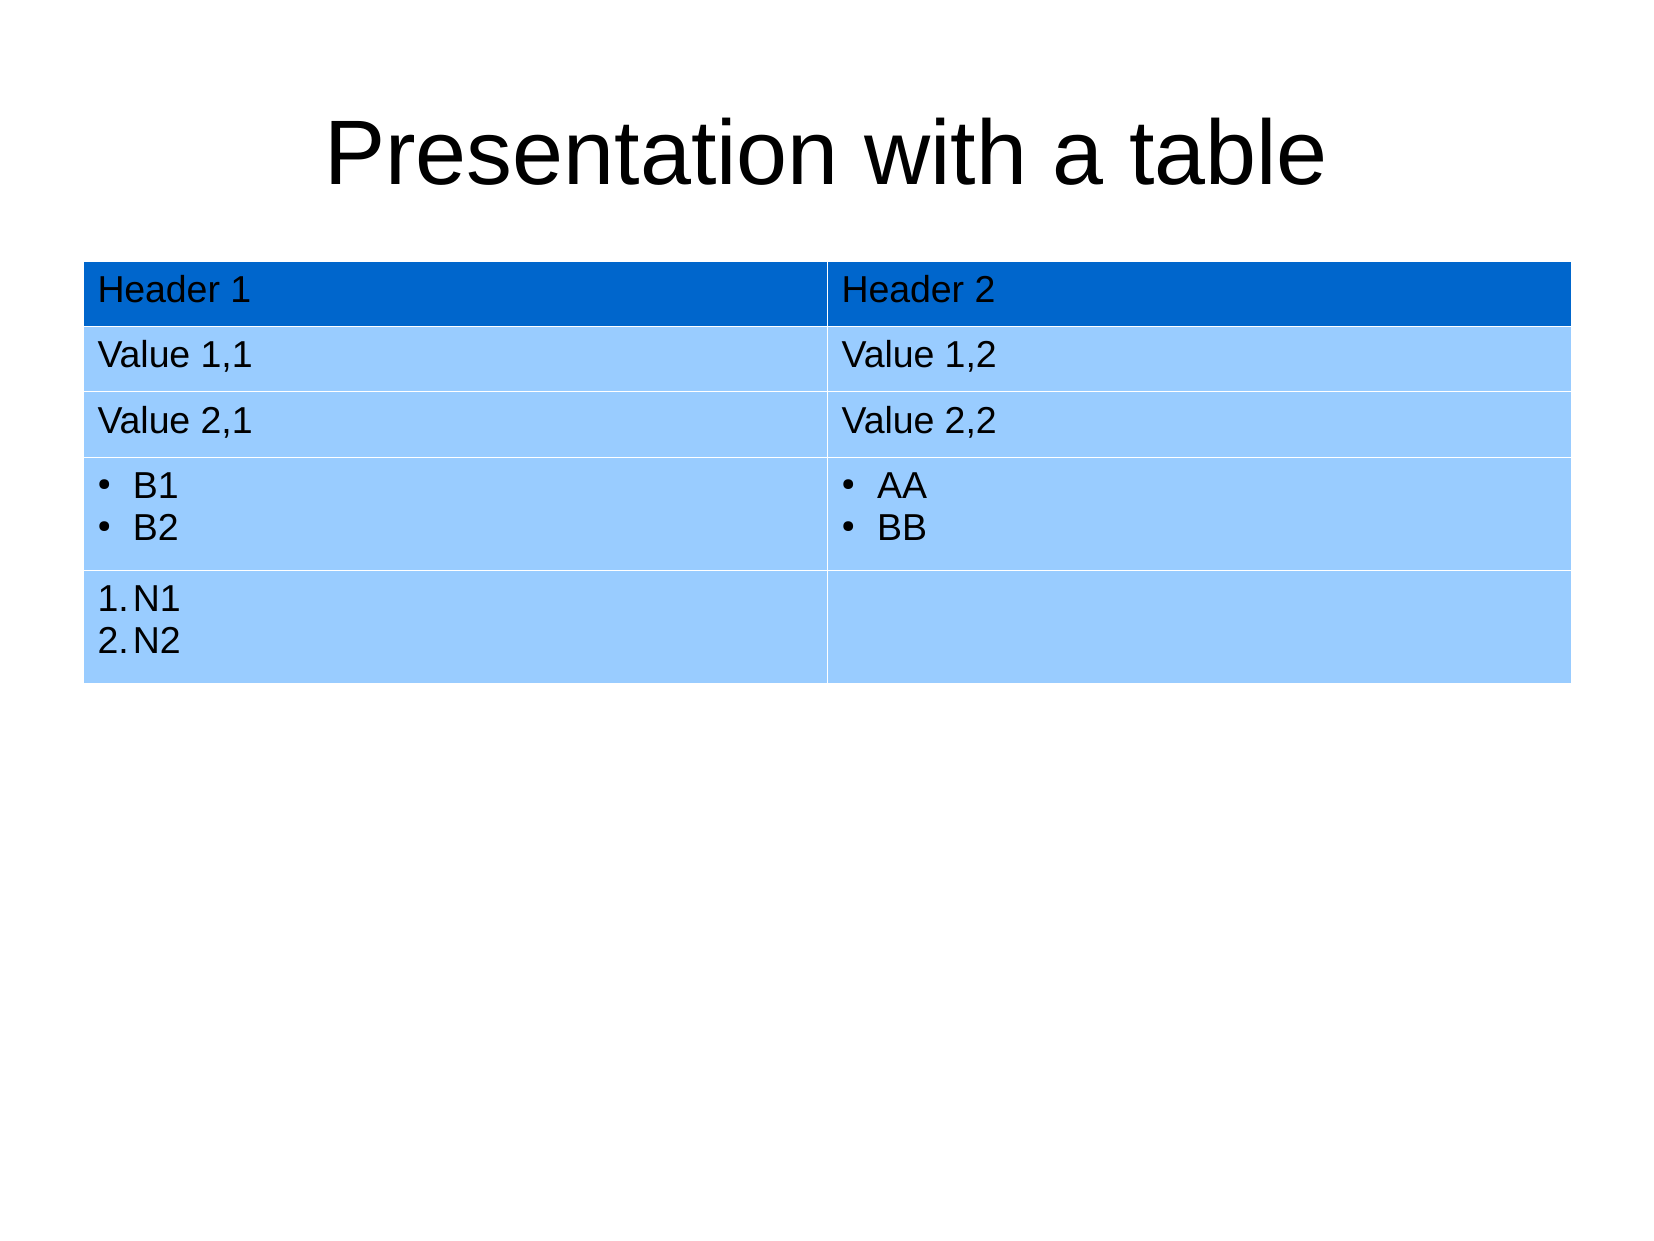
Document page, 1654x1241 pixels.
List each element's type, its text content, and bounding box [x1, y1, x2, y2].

table_cell Value 1,1 [84, 327, 827, 391]
table_header Header 2 [828, 262, 1571, 326]
table_cell [828, 571, 1571, 683]
table_cell AA BB [828, 458, 1571, 570]
table_cell B1 B2 [84, 458, 827, 570]
table_cell Value 1,2 [828, 327, 1571, 391]
table_cell Value 2,2 [828, 392, 1571, 457]
table_cell Value 2,1 [84, 392, 827, 457]
title Presentation with a table [82, 49, 1571, 257]
table_header Header 1 [84, 262, 827, 326]
table_cell N1 N2 [84, 571, 827, 683]
